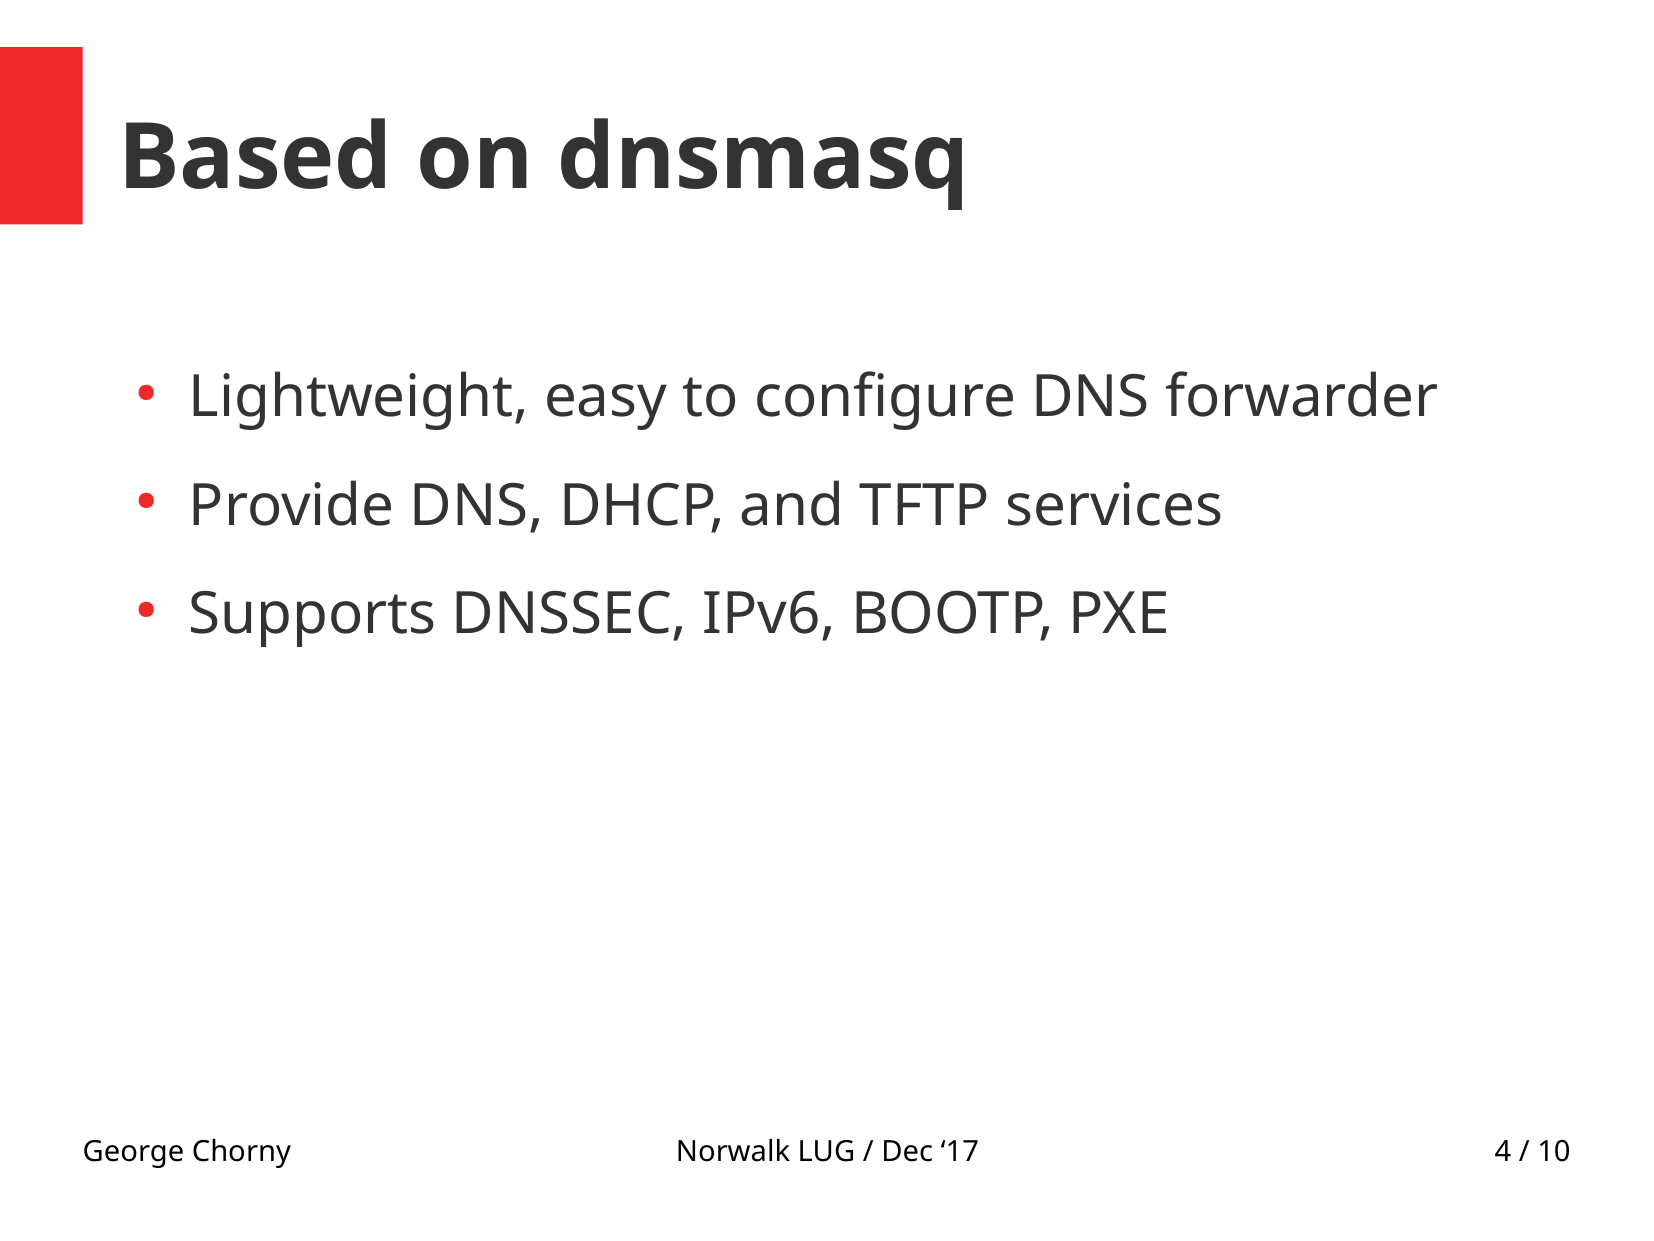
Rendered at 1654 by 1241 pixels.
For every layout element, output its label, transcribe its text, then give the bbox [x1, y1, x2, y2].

title Based on dnsmasq [118, 49, 1571, 257]
list Lightweight, easy to configure DNS forwarder Provide DNS, DHCP, and TFTP services Supports DNSSEC, IPv6, BOOTP, PXE [118, 354, 1536, 1074]
